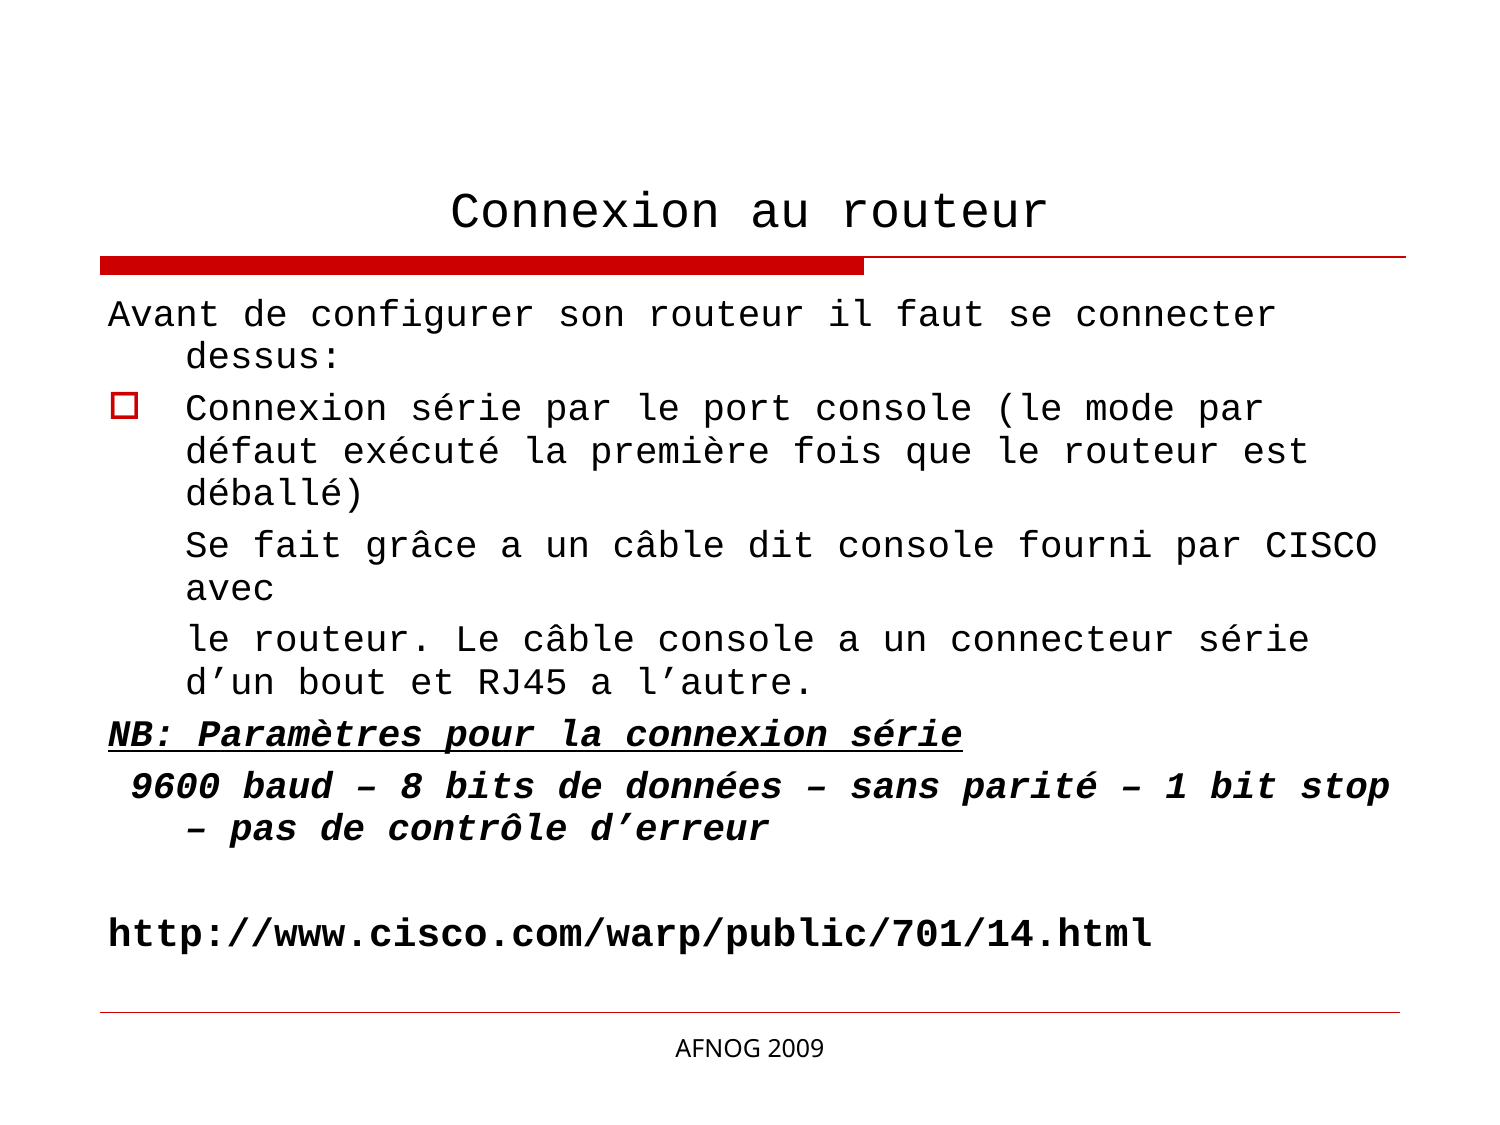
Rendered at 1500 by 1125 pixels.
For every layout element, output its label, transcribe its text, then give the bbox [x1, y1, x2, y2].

text_box AFNOG 2009 [512, 1024, 988, 1103]
list Avant de configurer son routeur il faut se connecter dessus: Connexion série par le port console (le mode par défaut exécuté la première fois que le routeur est déballé) Se fait grâce a un câble dit console fourni par CISCO avec le routeur. Le câble console a un connecteur série d’un bout et RJ45 a l’autre. NB: Paramètres pour la connexion série 9600 baud – 8 bits de données – sans parité – 1 bit stop – pas de contrôle d’erreur http://www.cisco.com/warp/public/701/14.html [92, 287, 1406, 1001]
title Connexion au routeur [94, 49, 1407, 250]
